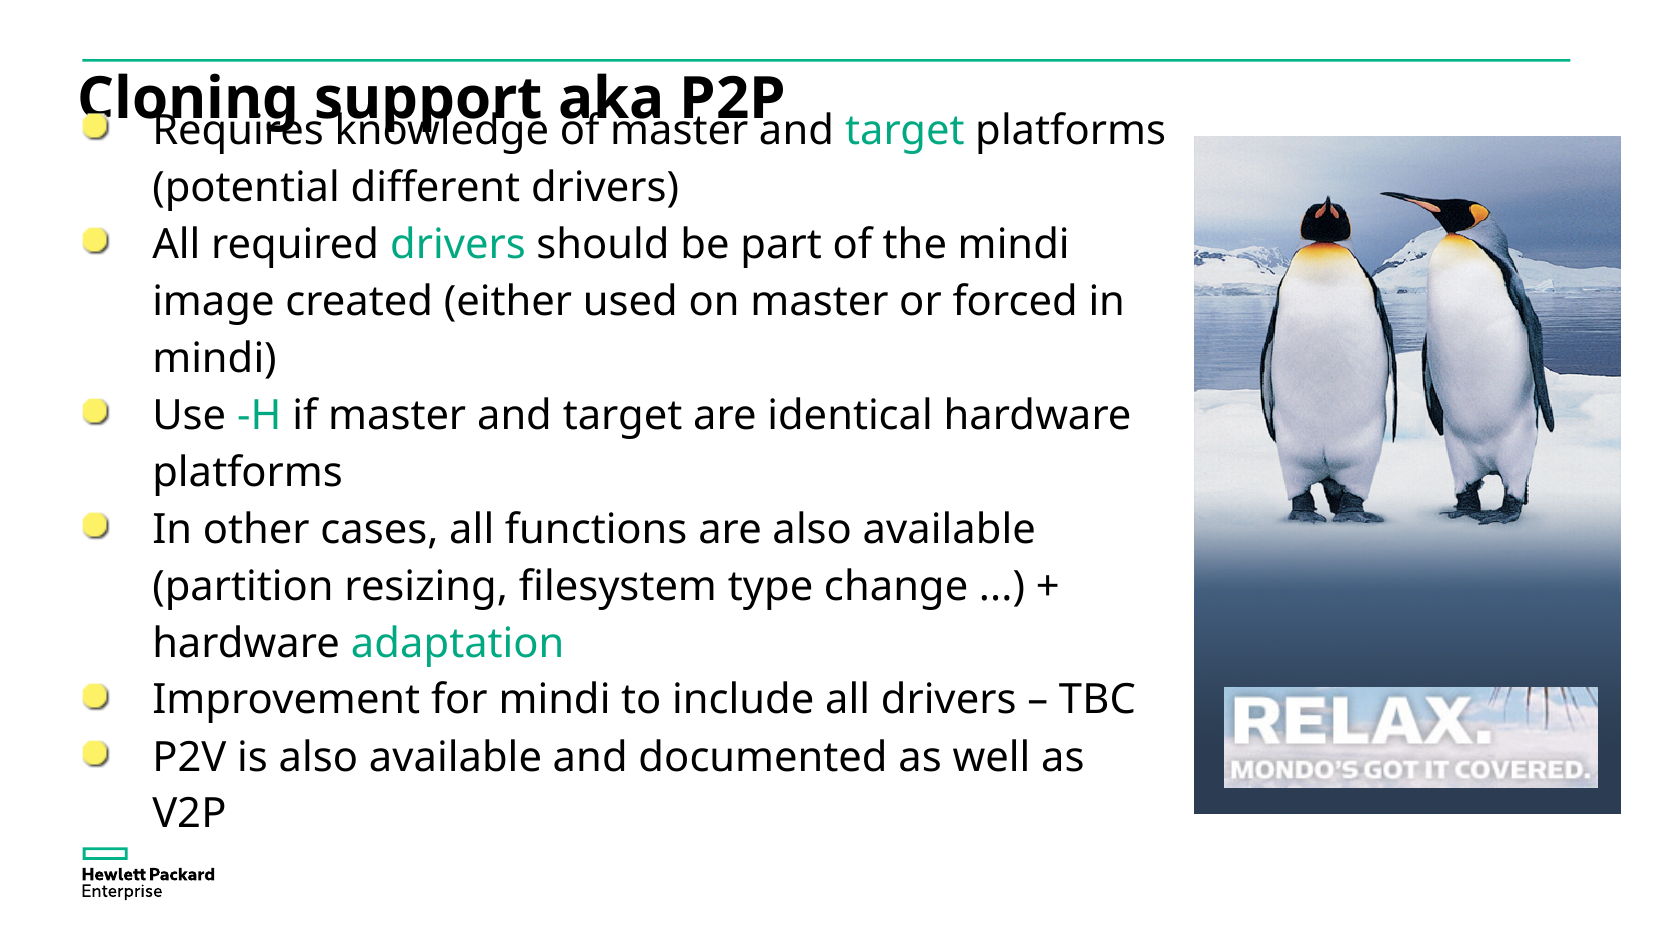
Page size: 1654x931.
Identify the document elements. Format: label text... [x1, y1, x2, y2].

picture [1194, 136, 1621, 814]
text_box Requires knowledge of master and target platforms (potential different drivers) All required drivers should be part of the mindi image created (either used on master or forced in mindi) Use -H if master and target are identical hardware platforms In other cases, all functions are also available (partition resizing, filesystem type change ...) + hardware adaptation Improvement for mindi to include all drivers – TBC P2V is also available and documented as well as V2P [54, 91, 1182, 849]
text_box Cloning support aka P2P [62, 15, 1600, 181]
